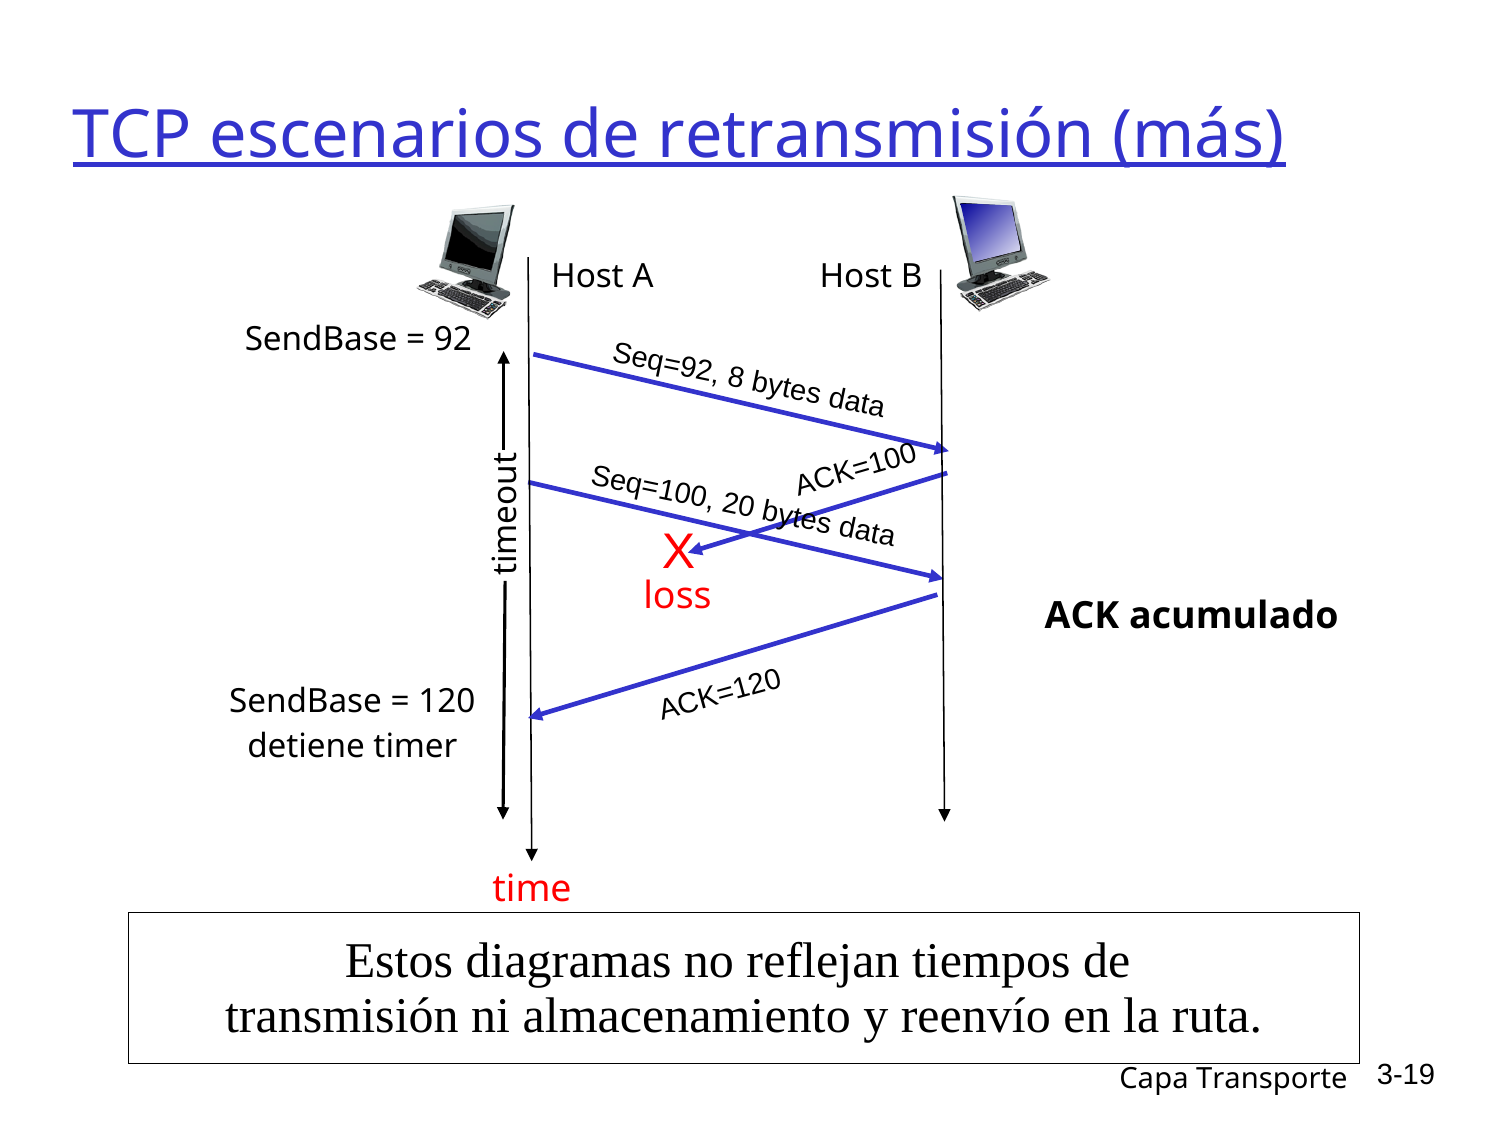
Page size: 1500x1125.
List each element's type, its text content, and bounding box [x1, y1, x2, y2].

text_box ACK=100 [774, 423, 938, 500]
title TCP escenarios de retransmisión (más) [57, 36, 1471, 227]
text_box Host A [536, 244, 669, 306]
text_box ACK=120 [636, 649, 803, 739]
text_box loss [628, 560, 727, 628]
text_box [960, 203, 1021, 263]
text_box time [477, 853, 587, 912]
text_box SendBase = 92 [229, 307, 488, 368]
text_box Seq=92, 8 bytes data [593, 325, 905, 434]
picture [392, 199, 517, 328]
text_box X [647, 515, 711, 587]
text_box timeout [530, 437, 534, 480]
picture [949, 190, 1074, 320]
text_box ACK acumulado [1029, 580, 1354, 648]
text_box Host B [804, 244, 938, 306]
text_box SendBase = 120 detiene timer [214, 669, 491, 776]
text_box Estos diagramas no reflejan tiempos de transmisión ni almacenamiento y reenvío en la ruta. [128, 912, 1360, 1064]
text_box Seq=100, 20 bytes data [572, 447, 916, 565]
text_box timeout [472, 437, 529, 591]
